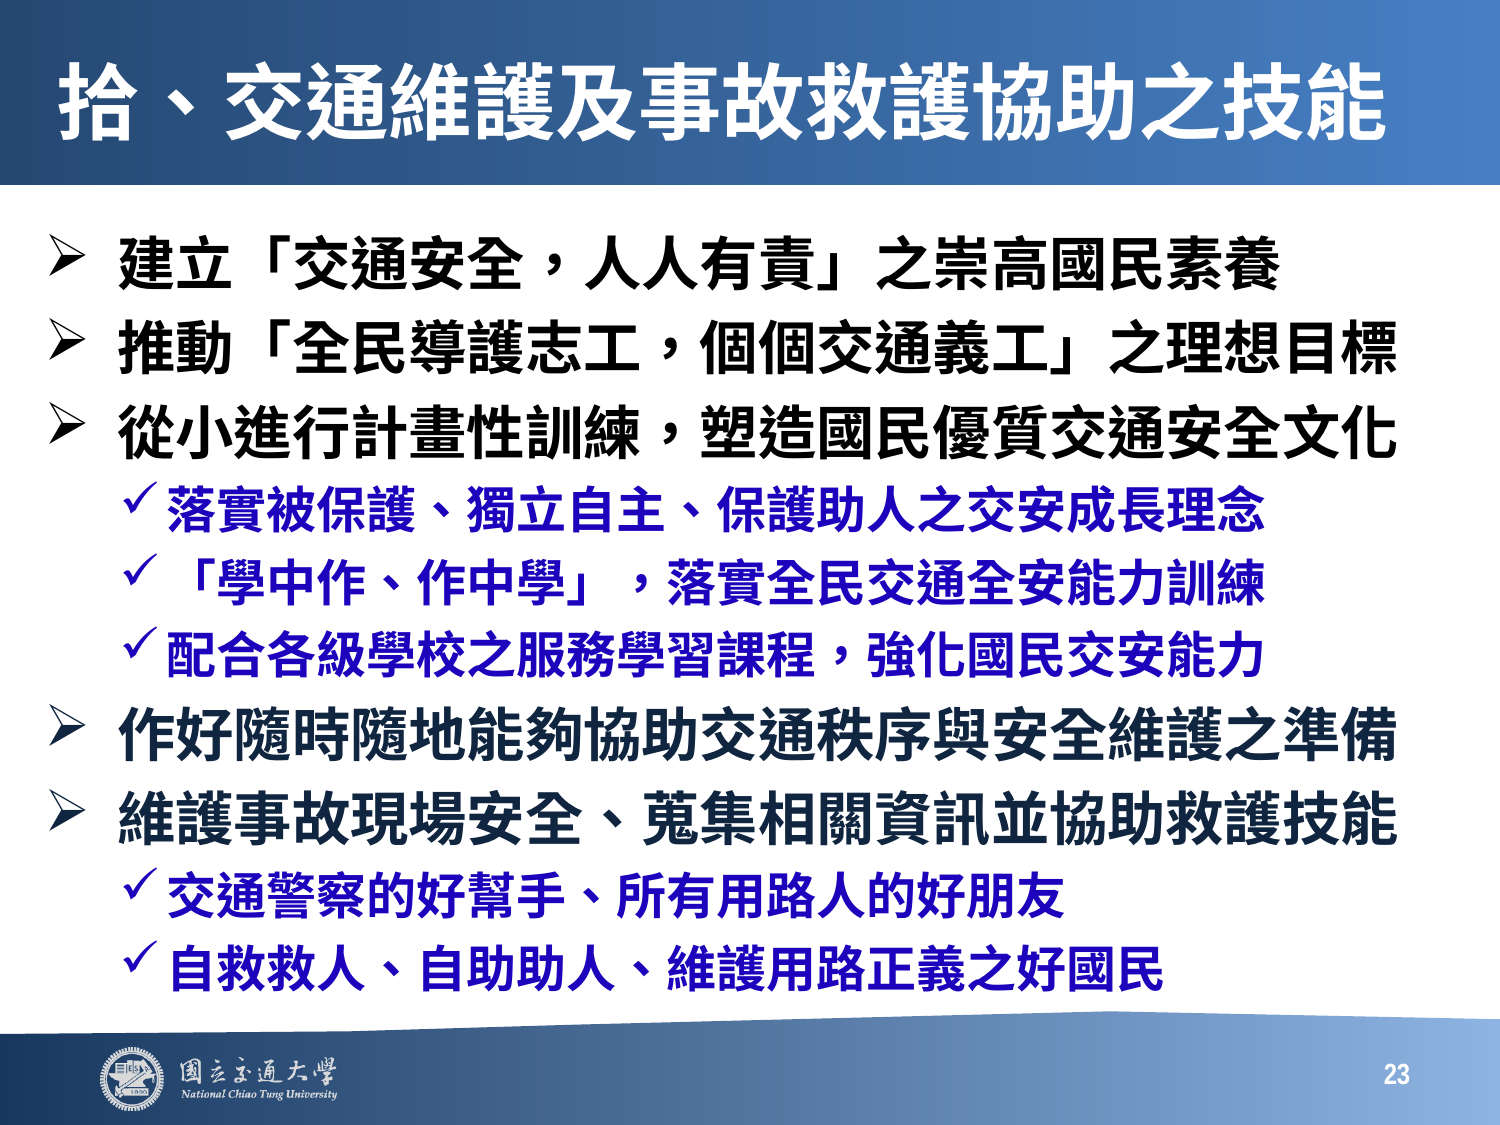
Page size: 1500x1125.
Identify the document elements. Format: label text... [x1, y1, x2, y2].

list 建立「交通安全，人人有責」之崇高國民素養 推動「全民導護志工，個個交通義工」之理想目標 從小進行計畫性訓練，塑造國民優質交通安全文化 落實被保護、獨立自主、保護助人之交安成長理念 「學中作、作中學」，落實全民交通全安能力訓練 配合各級學校之服務學習課程，強化國民交安能力 作好隨時隨地能夠協助交通秩序與安全維護之準備 維護事故現場安全、蒐集相關資訊並協助救護技能 交通警察的好幫手、所有用路人的好朋友 自救救人、自助助人、維護用路正義之好國民 [29, 219, 1459, 1012]
title 拾、交通維護及事故救護協助之技能 [41, 30, 1425, 171]
text_box <number> [1074, 1042, 1426, 1103]
